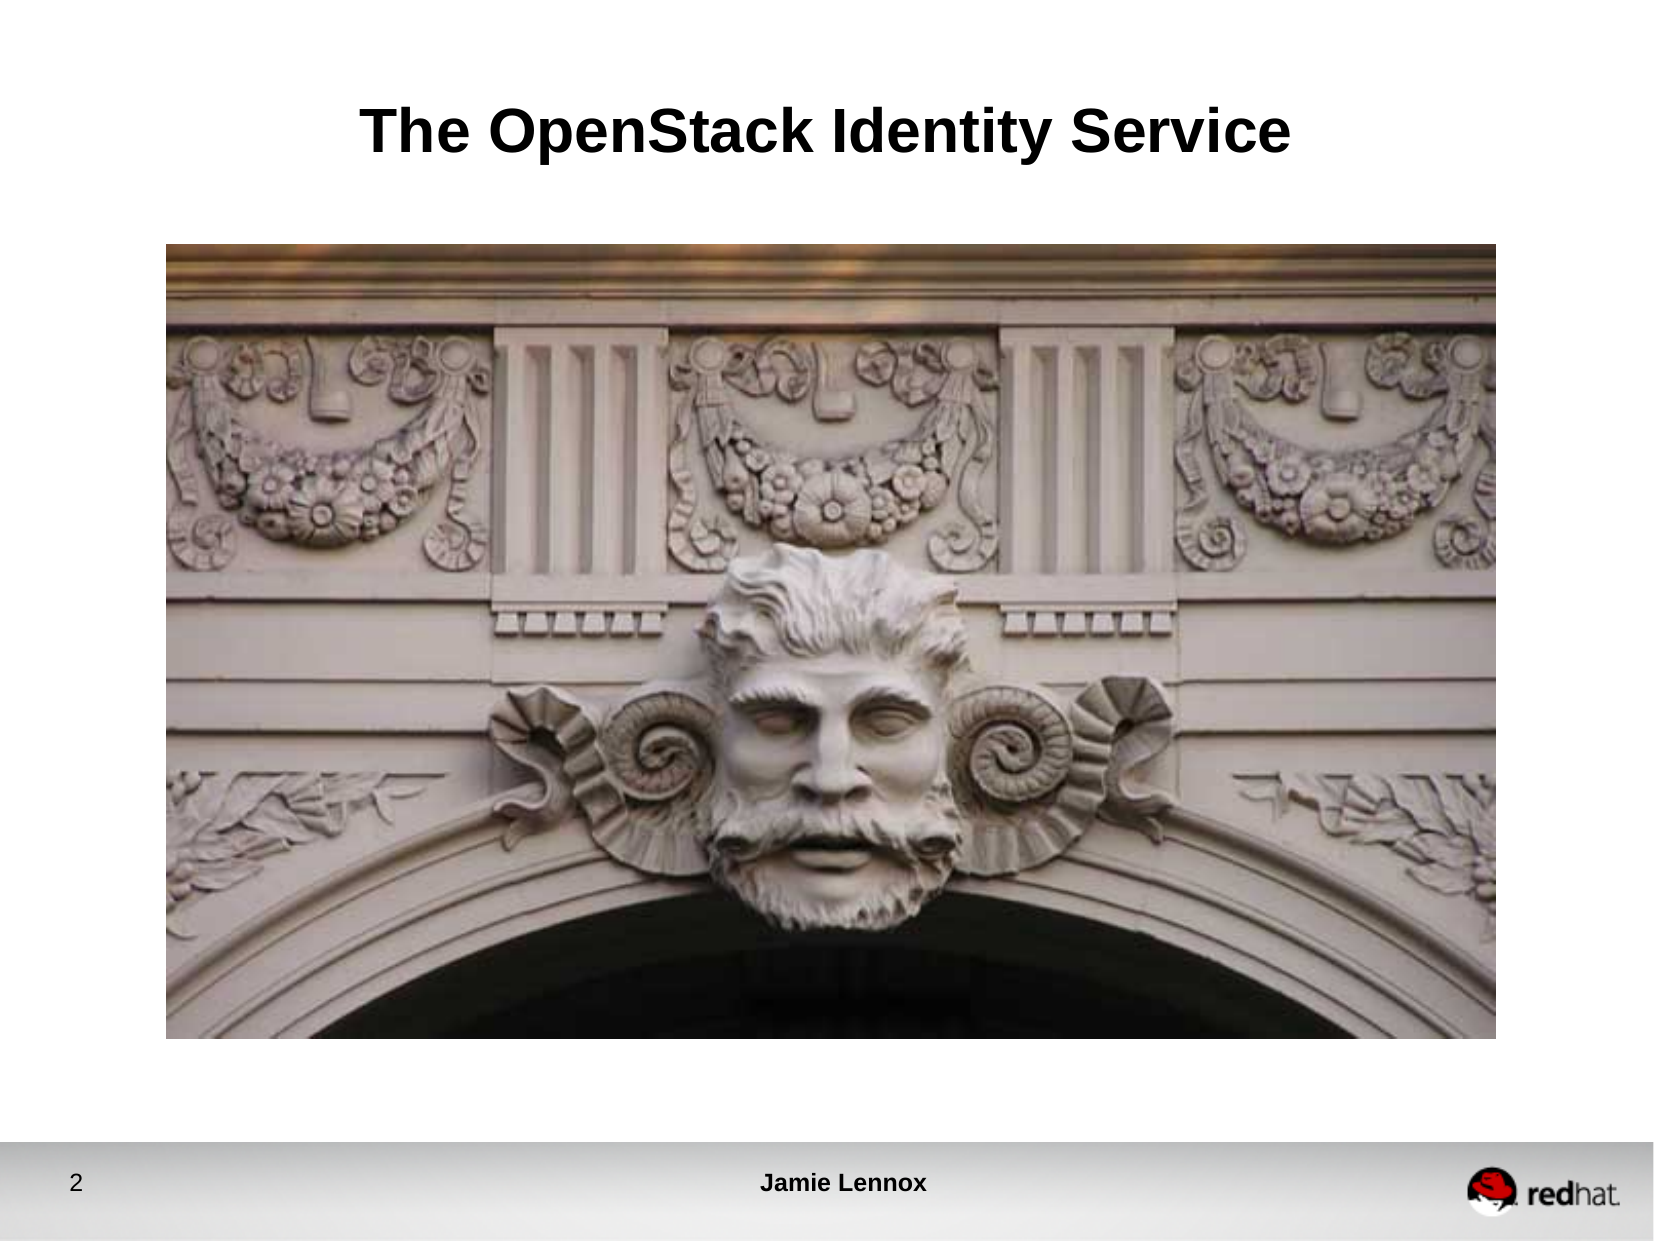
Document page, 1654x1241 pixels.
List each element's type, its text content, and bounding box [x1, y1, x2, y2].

picture [166, 244, 1496, 1039]
title The OpenStack Identity Service [82, 37, 1571, 226]
picture [0, 1142, 1654, 1241]
